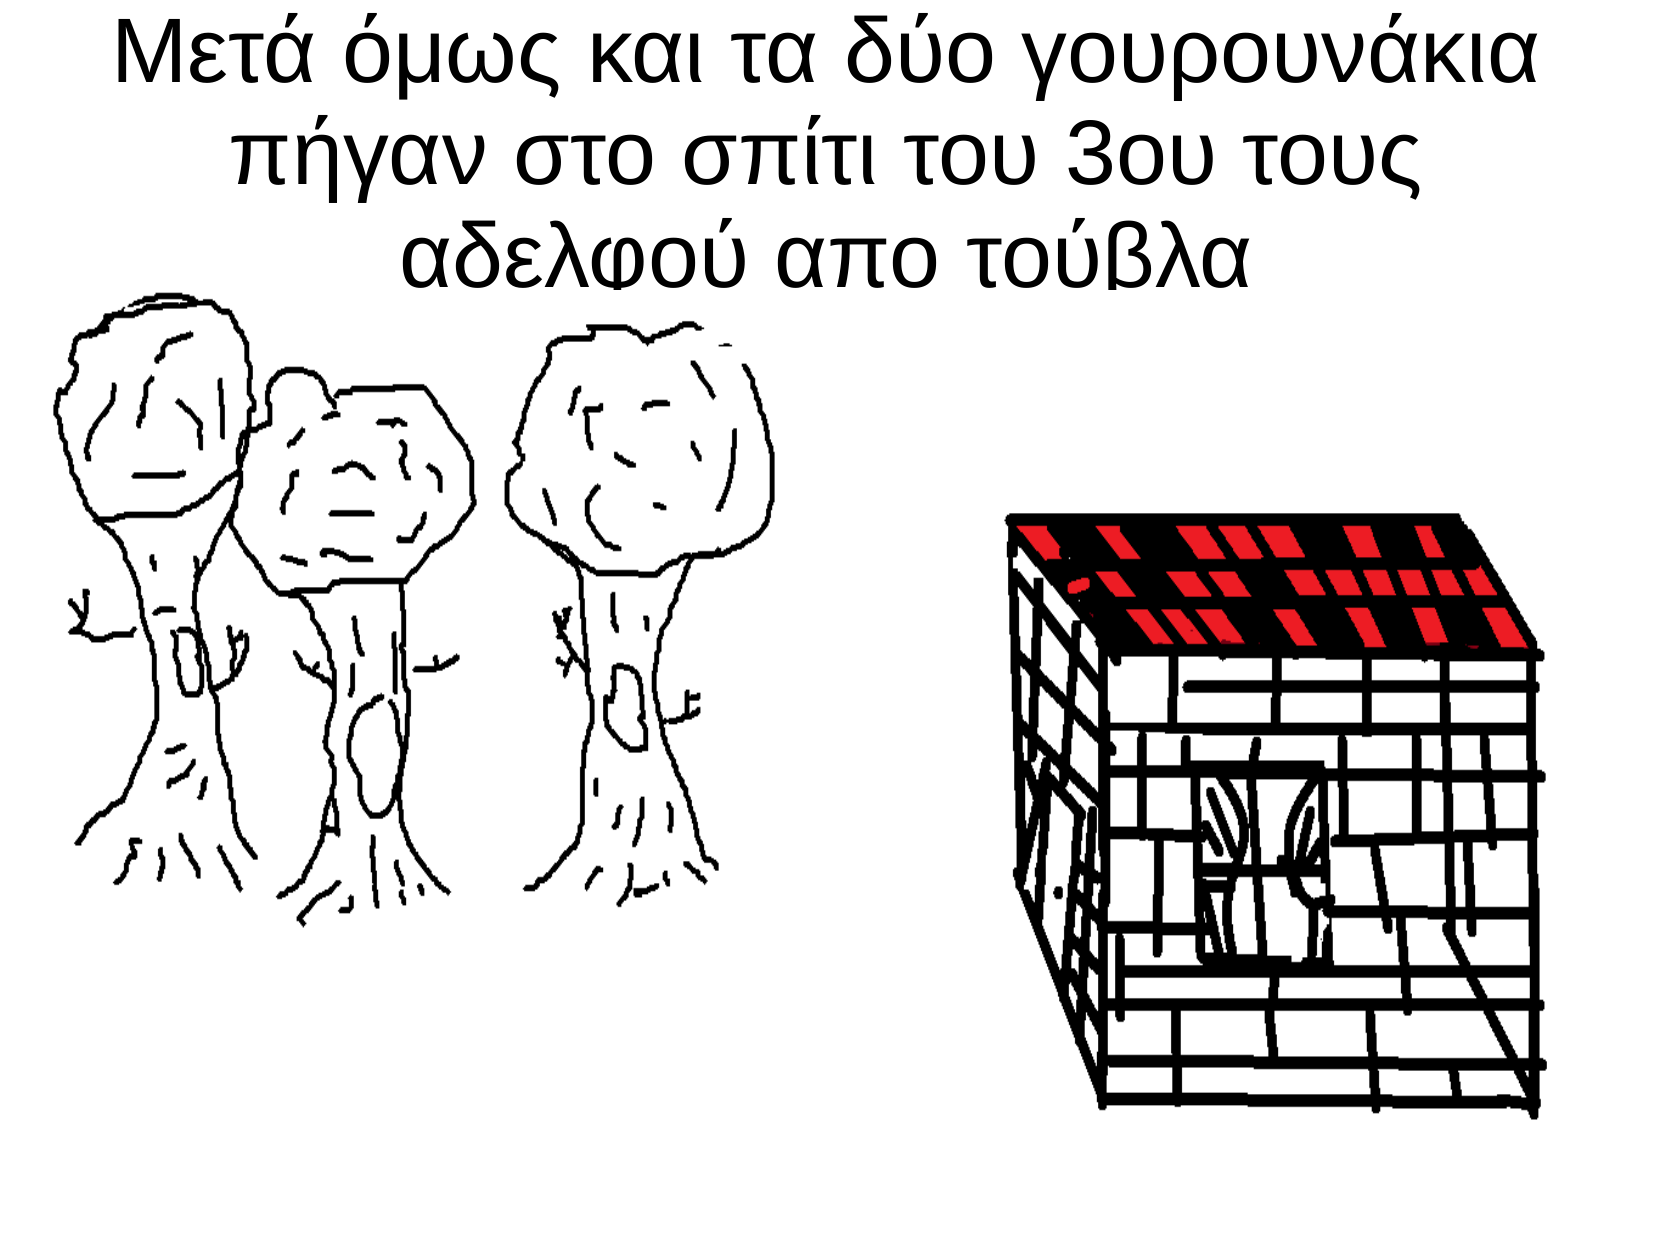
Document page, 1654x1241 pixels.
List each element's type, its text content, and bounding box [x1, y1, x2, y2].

title Μετά όμως και τα δύο γουρουνάκια πήγαν στο σπίτι του 3ου τους αδελφού απο τούβλα [82, 0, 1571, 290]
picture [0, 290, 1654, 1241]
